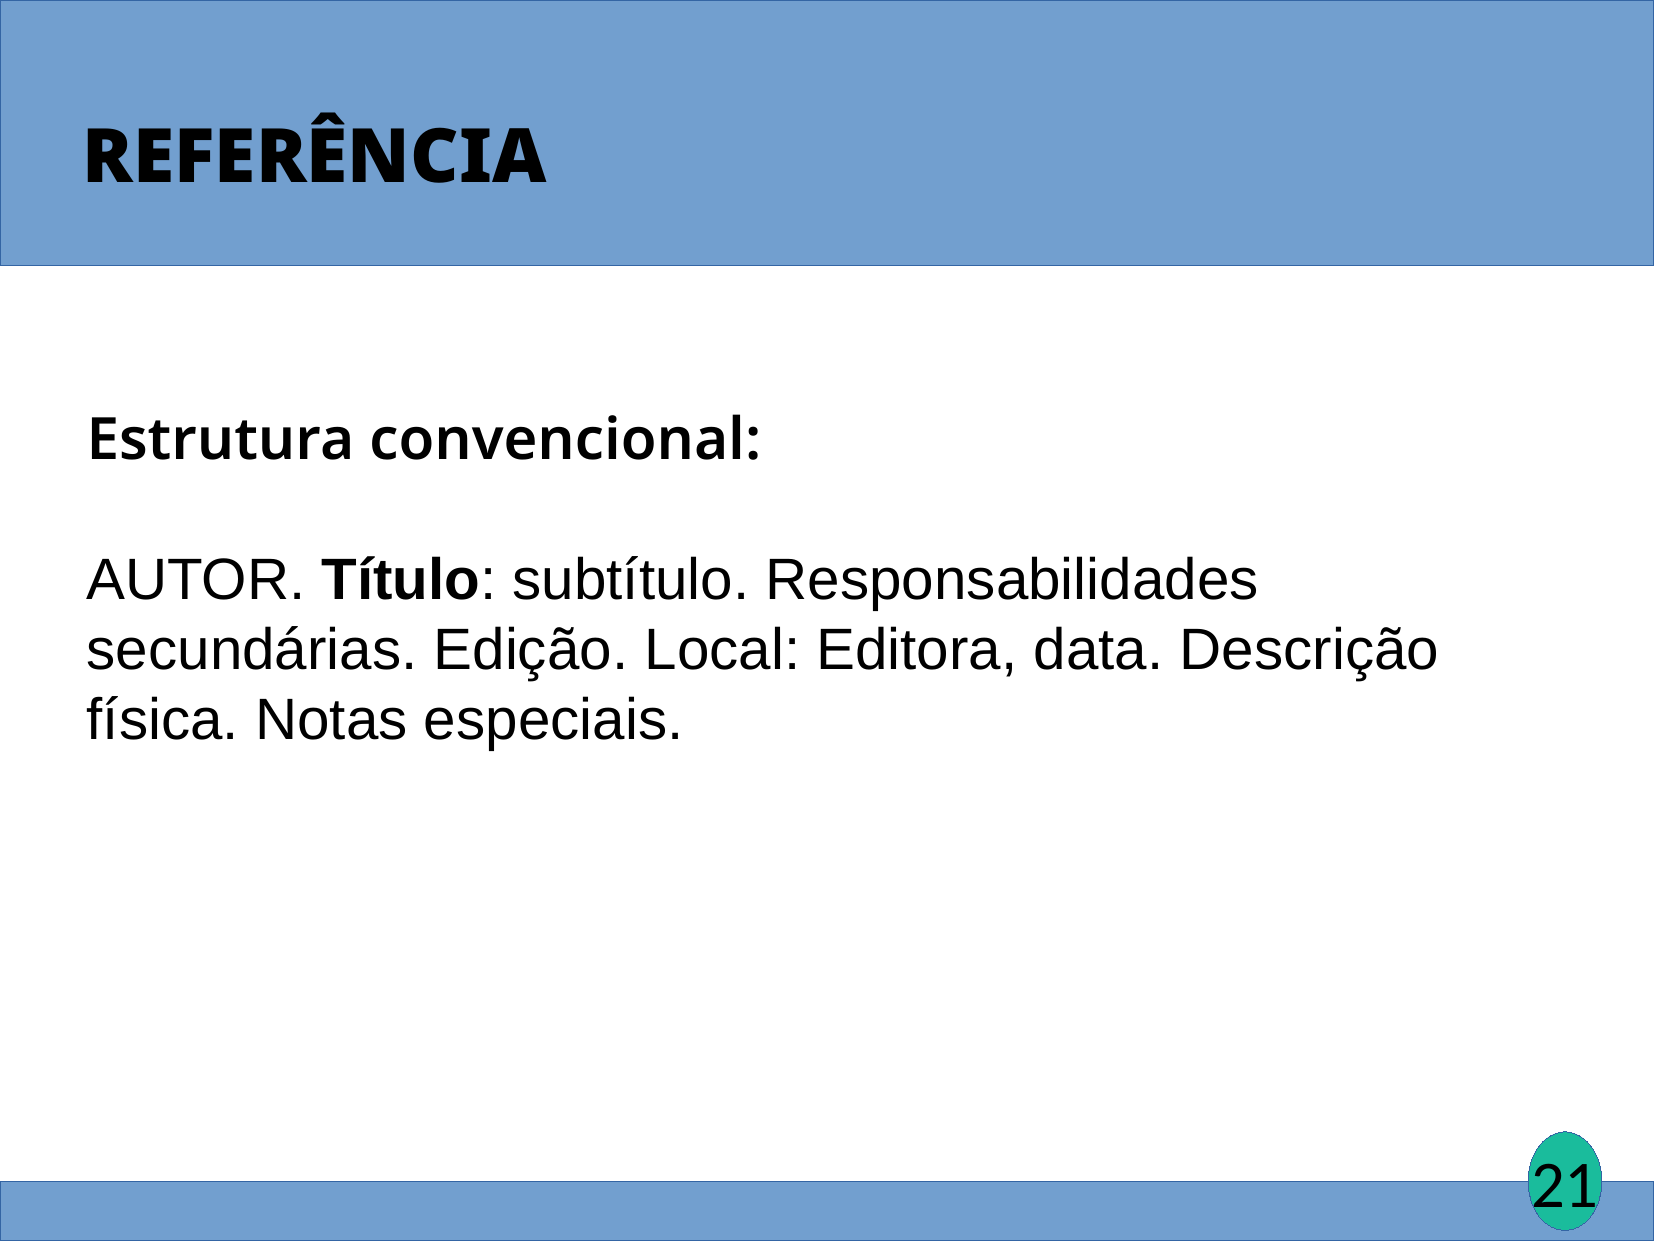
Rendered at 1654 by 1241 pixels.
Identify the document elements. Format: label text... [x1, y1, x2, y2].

title REFERÊNCIA [82, 49, 1571, 257]
list Estrutura convencional: AUTOR. Título: subtítulo. Responsabilidades secundárias. Edição. Local: Editora, data. Descrição física. Notas especiais. [86, 292, 1576, 1012]
